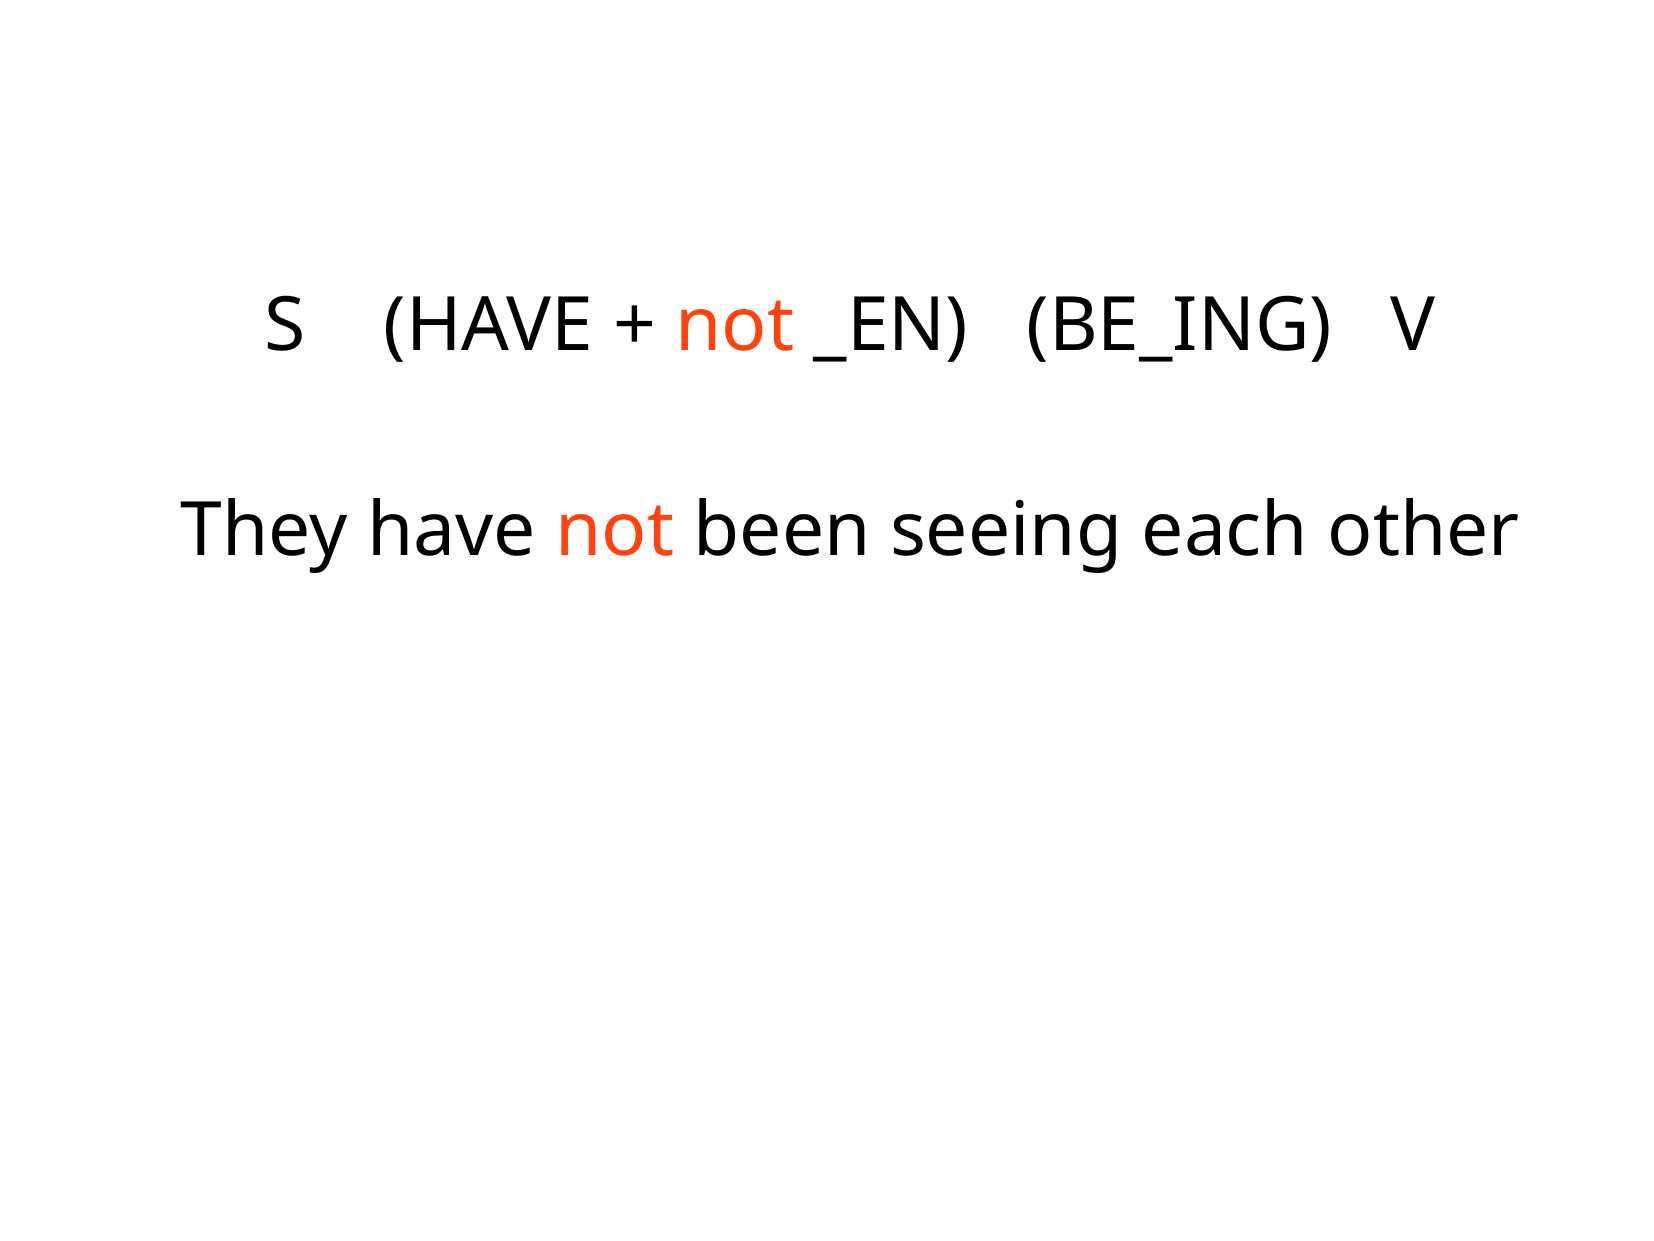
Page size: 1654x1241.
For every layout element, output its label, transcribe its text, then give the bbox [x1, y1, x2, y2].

text_box S (HAVE + not _EN) (BE_ING) V They have not been seeing each other [59, 35, 1642, 1225]
